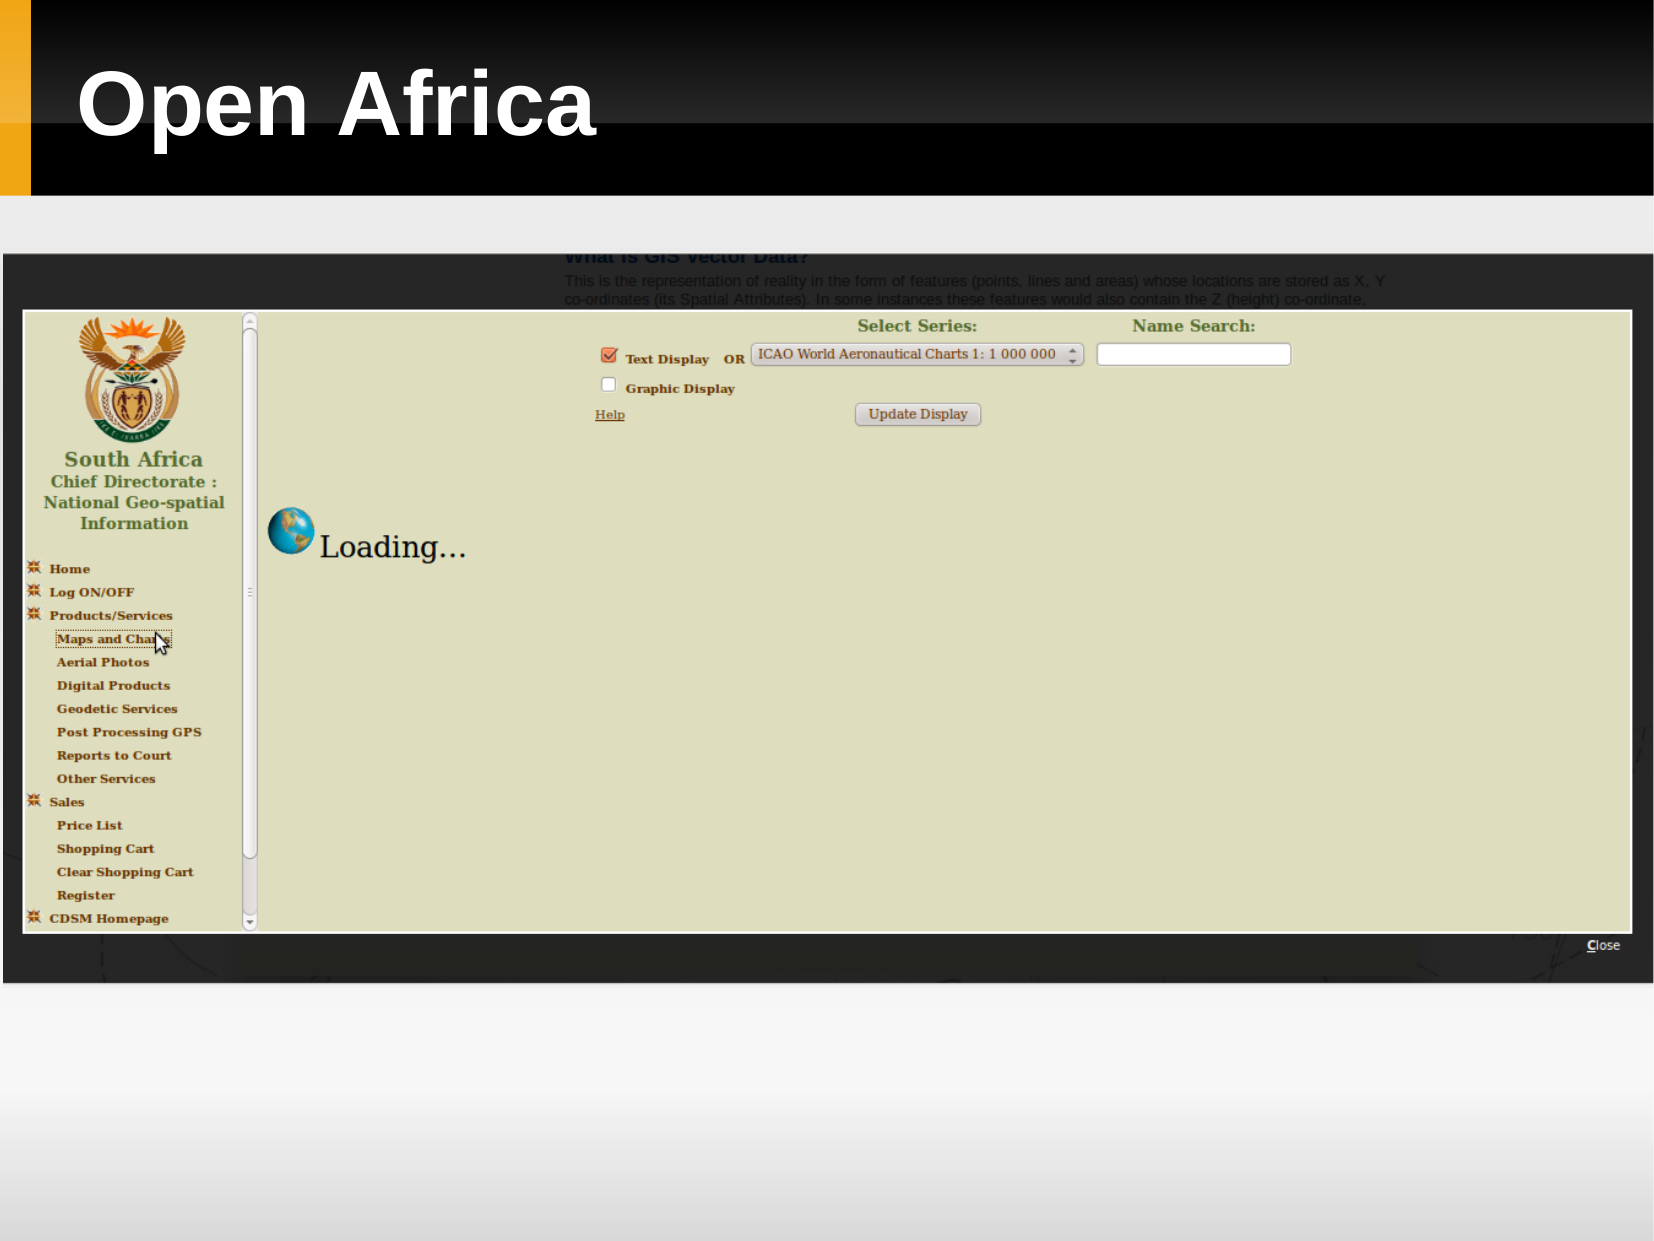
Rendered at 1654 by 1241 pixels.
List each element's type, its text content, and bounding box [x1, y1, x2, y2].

picture [0, 0, 1654, 1241]
title Open Africa [76, 0, 1565, 208]
